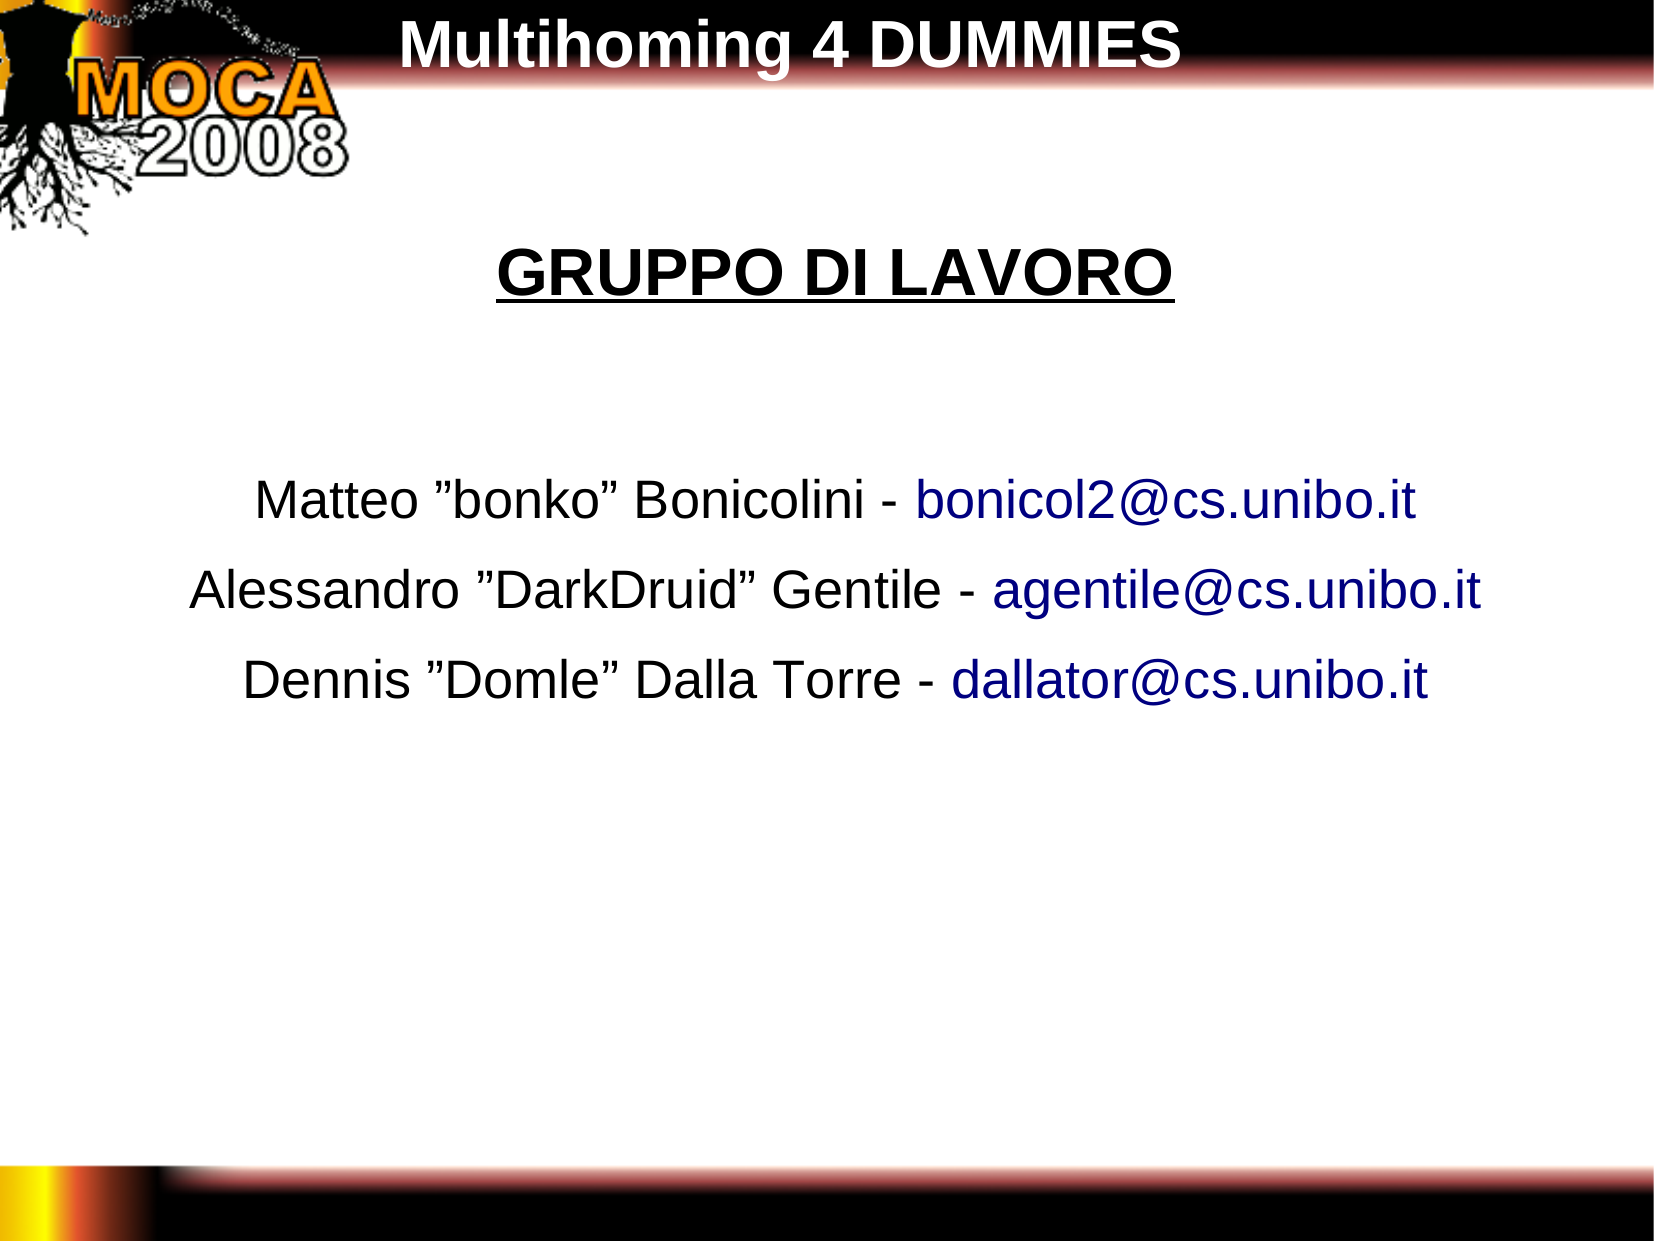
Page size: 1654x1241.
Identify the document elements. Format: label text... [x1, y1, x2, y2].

list GRUPPO DI LAVORO Matteo ”bonko” Bonicolini - bonicol2@cs.unibo.it Alessandro ”DarkDruid” Gentile - agentile@cs.unibo.it Dennis ”Domle” Dalla Torre - dallator@cs.unibo.it [29, 147, 1625, 1093]
title Multihoming 4 DUMMIES [324, 0, 1654, 89]
picture [0, 0, 1654, 1241]
